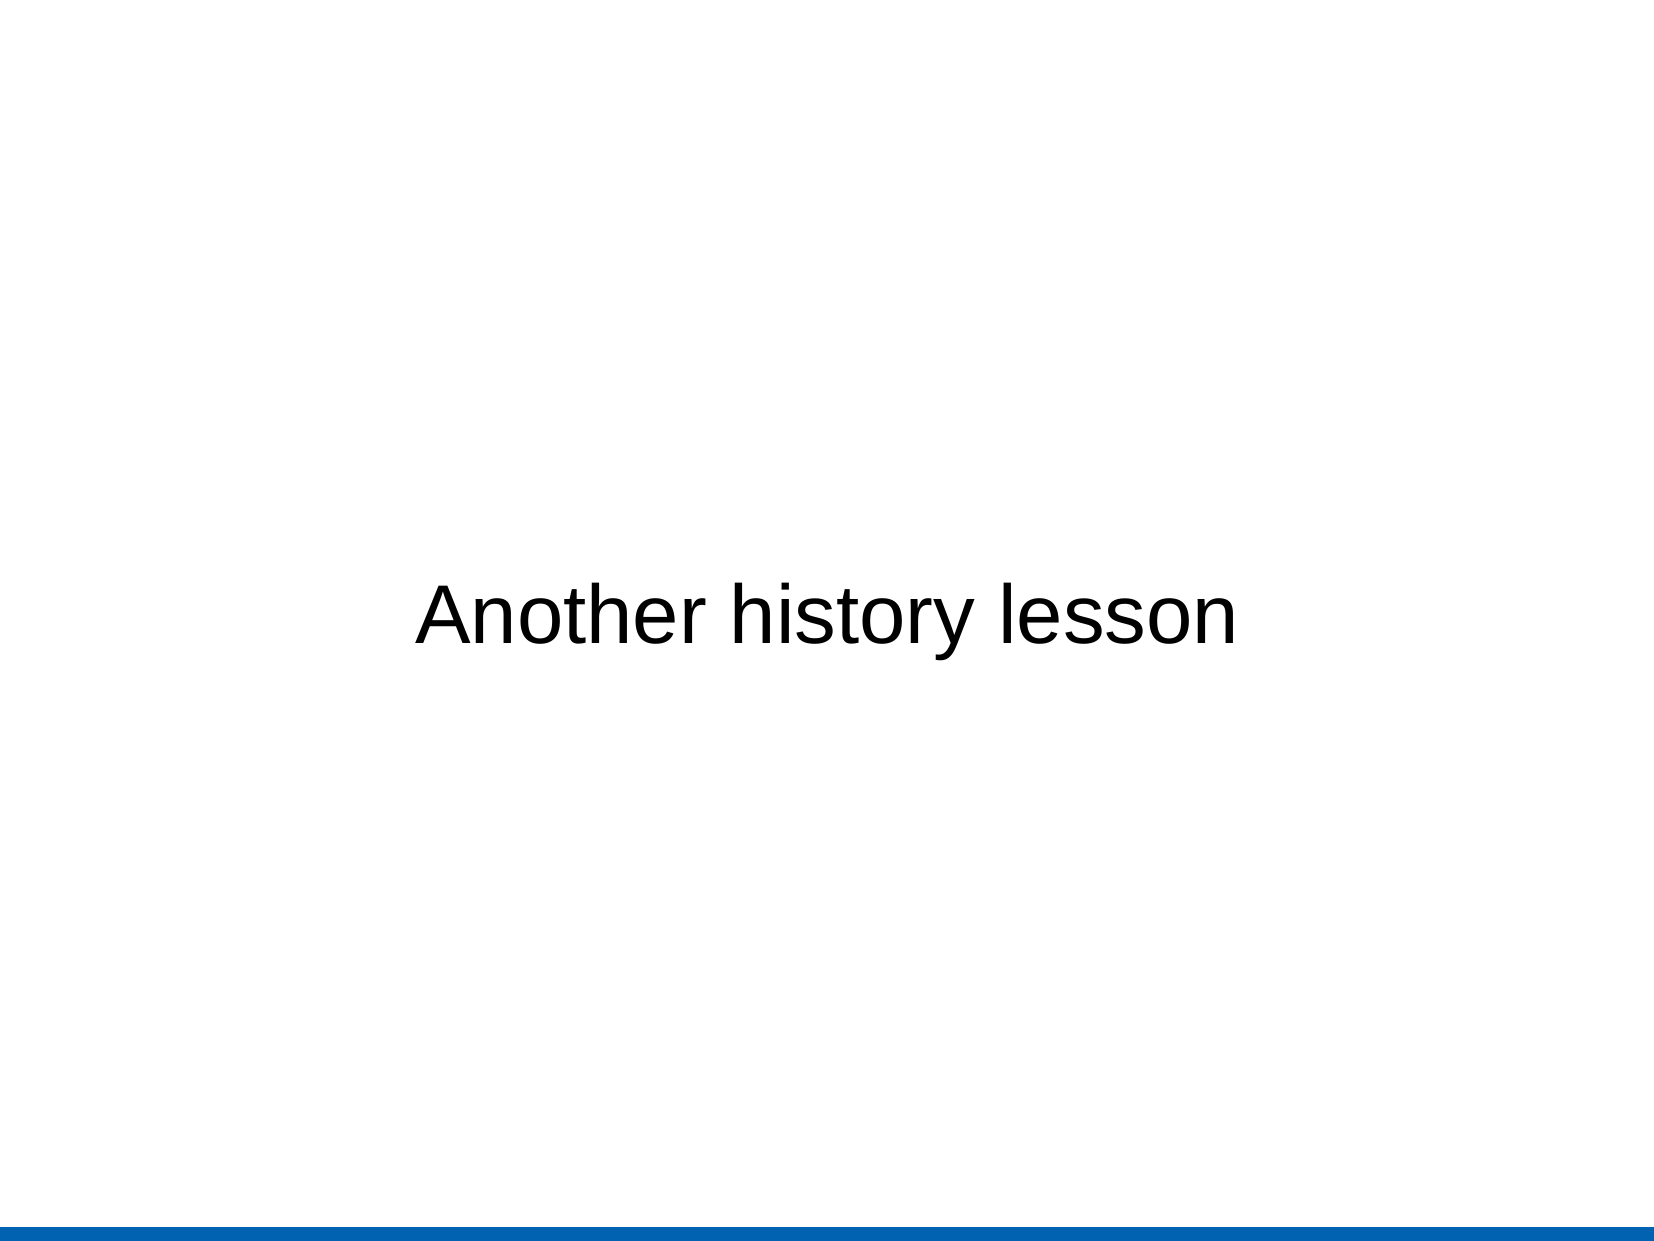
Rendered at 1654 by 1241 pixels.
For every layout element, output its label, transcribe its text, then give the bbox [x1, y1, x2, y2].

subtitle Another history lesson [121, 110, 1534, 1119]
